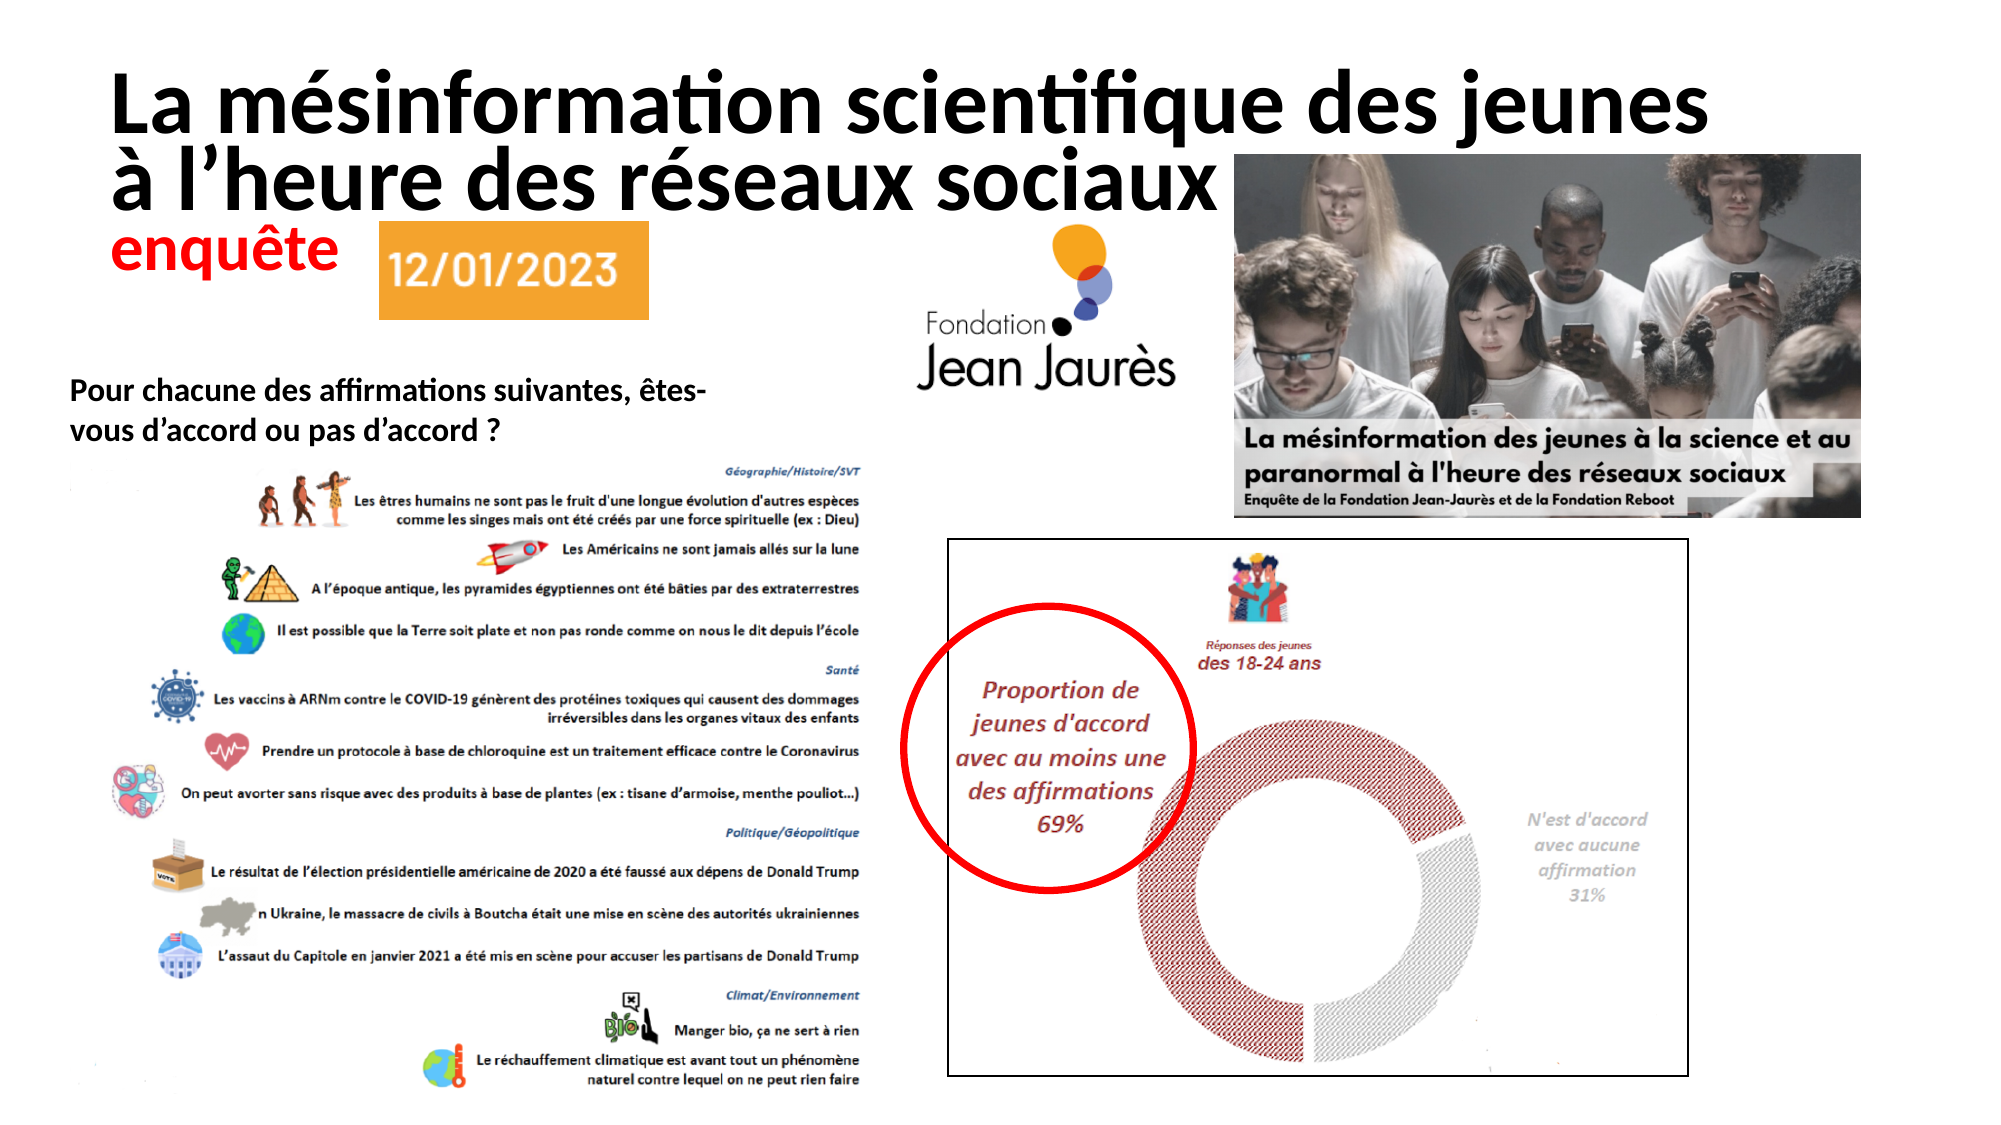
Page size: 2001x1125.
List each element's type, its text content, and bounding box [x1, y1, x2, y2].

picture [895, 294, 1194, 407]
picture [948, 539, 1688, 1076]
picture [1234, 154, 1861, 518]
text_box La mésinformation scientifique des jeunes à l’heure des réseaux sociaux enquête [95, 59, 2000, 294]
text_box Pour chacune des affirmations suivantes, êtes-vous d’accord ou pas d’accord ? [55, 361, 772, 457]
picture [70, 442, 882, 1106]
picture [948, 610, 1189, 886]
picture [379, 221, 649, 320]
